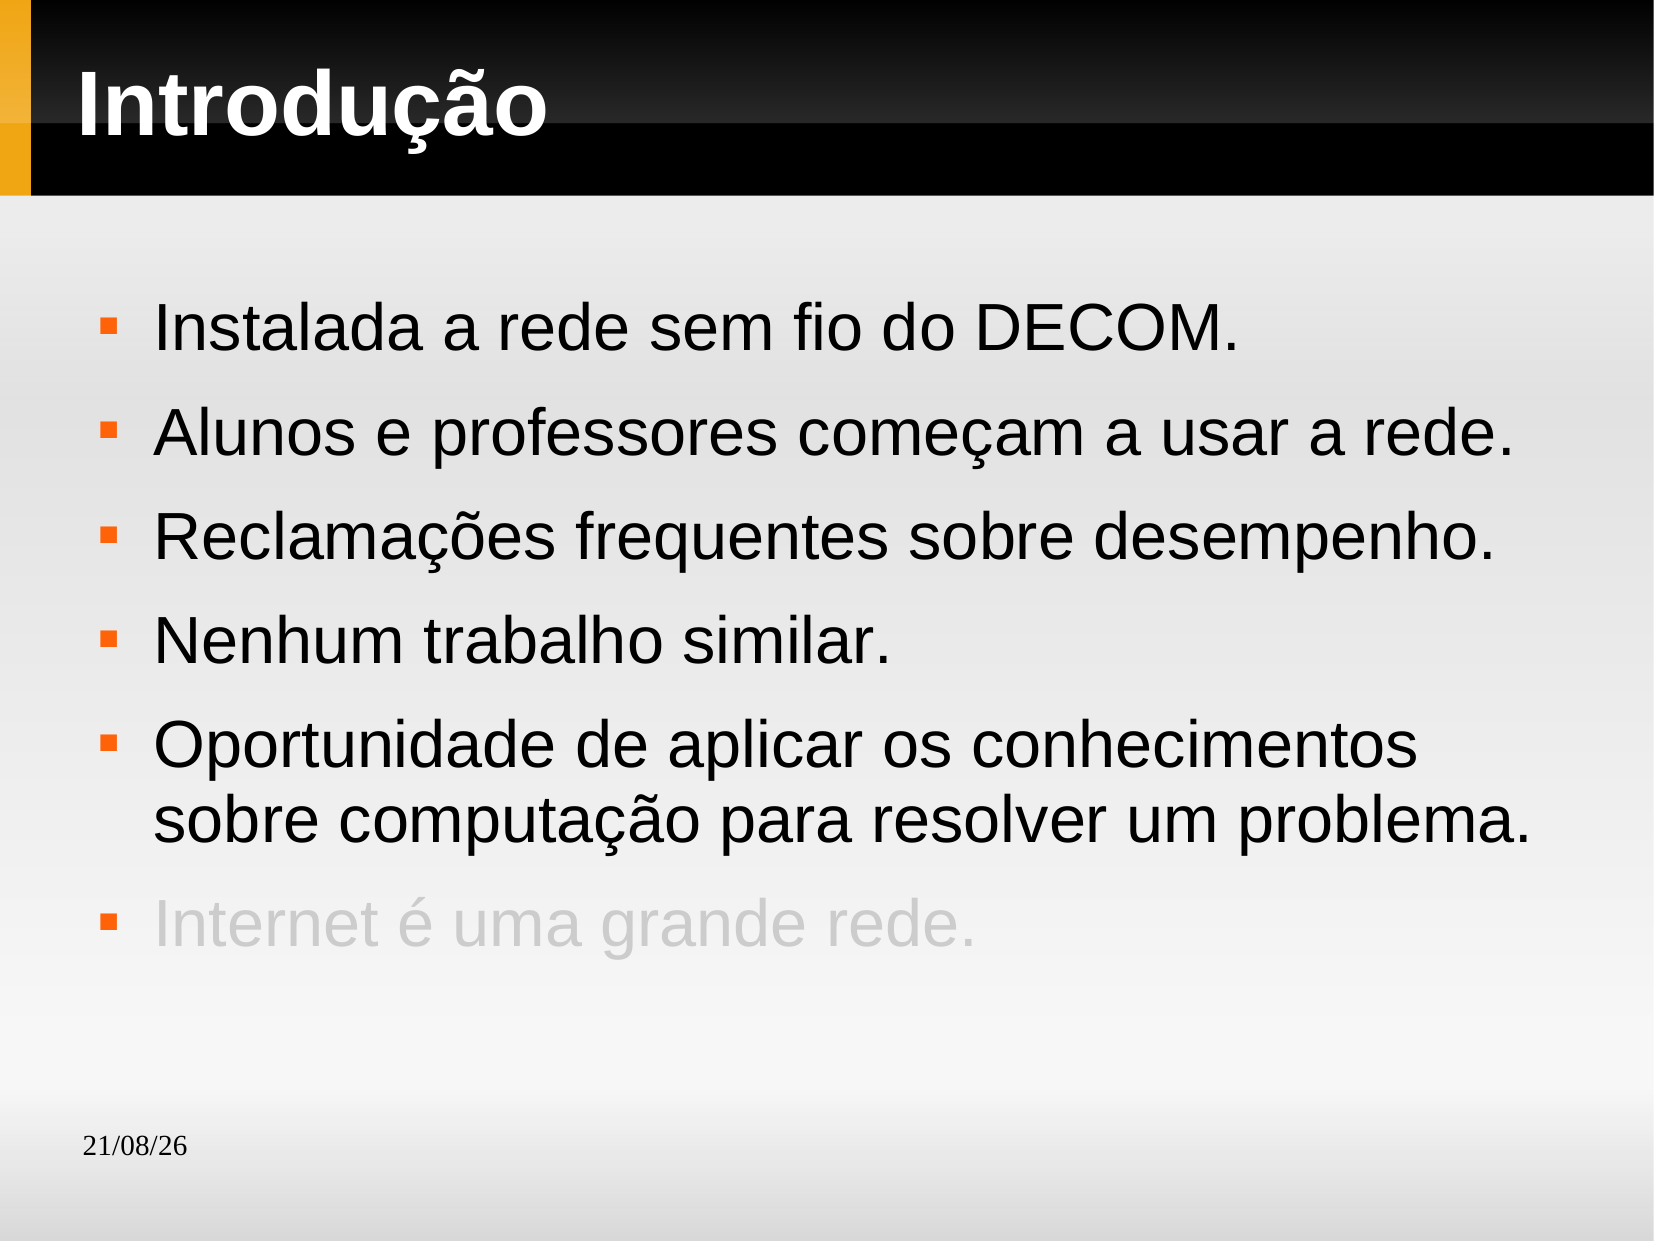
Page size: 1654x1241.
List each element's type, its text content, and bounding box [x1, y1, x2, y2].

list Instalada a rede sem fio do DECOM. Alunos e professores começam a usar a rede. Reclamações frequentes sobre desempenho. Nenhum trabalho similar. Oportunidade de aplicar os conhecimentos sobre computação para resolver um problema. Internet é uma grande rede. [82, 290, 1571, 1094]
picture [0, 0, 1654, 1241]
title Introdução [76, 7, 1565, 200]
